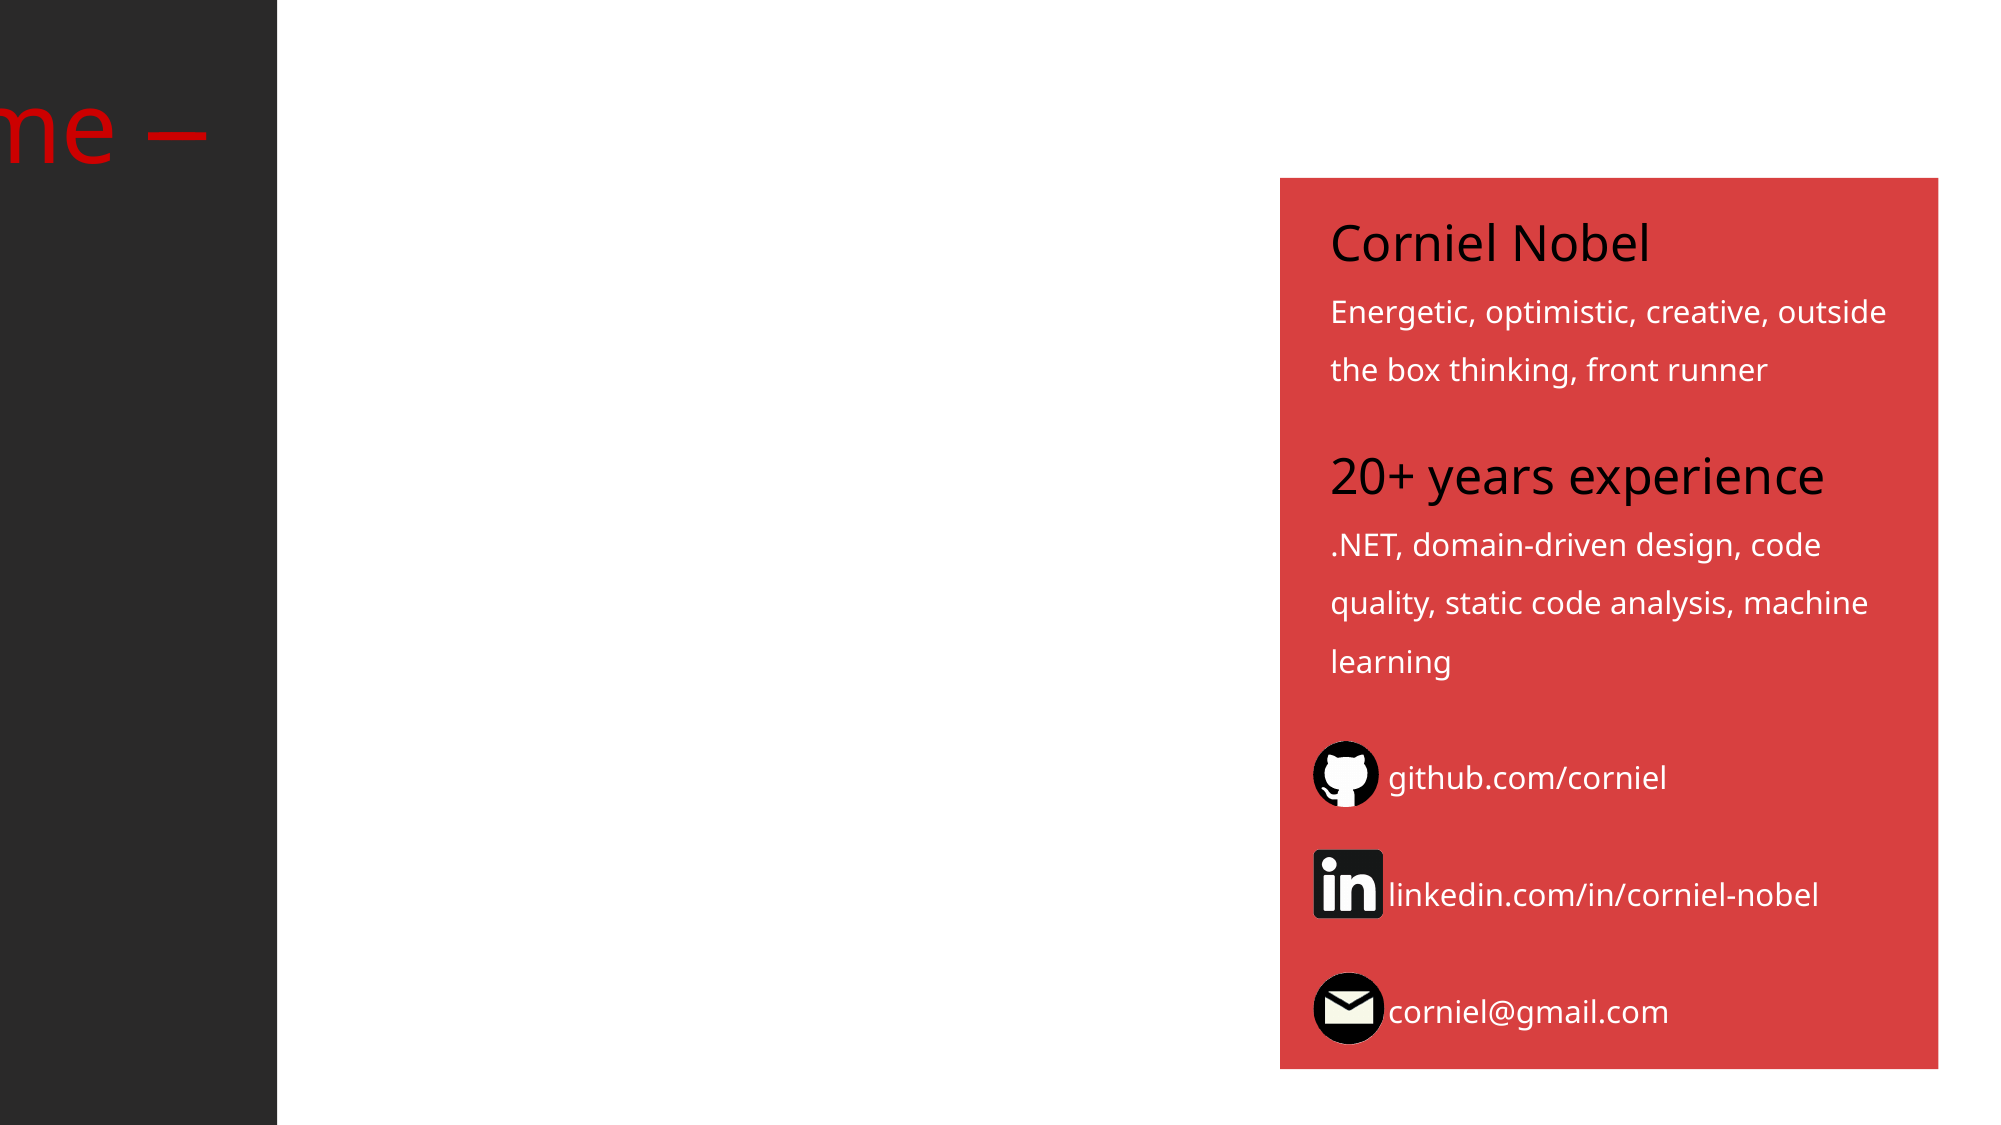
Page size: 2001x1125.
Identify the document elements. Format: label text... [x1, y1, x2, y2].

text_box ------------------------------ about me ---- [74, 55, 226, 1070]
picture [1309, 845, 1387, 923]
text_box [1280, 178, 1938, 1069]
picture [1309, 736, 1383, 811]
picture [1309, 967, 1389, 1048]
text_box Corniel Nobel Energetic, optimistic, creative, outside the box thinking, front runner 20+ years experience .NET, domain-driven design, code quality, static code analysis, machine learning github.com/corniel linkedin.com/in/corniel-nobel corniel@gmail.com [1315, 205, 1926, 1125]
text_box [0, 0, 277, 1125]
